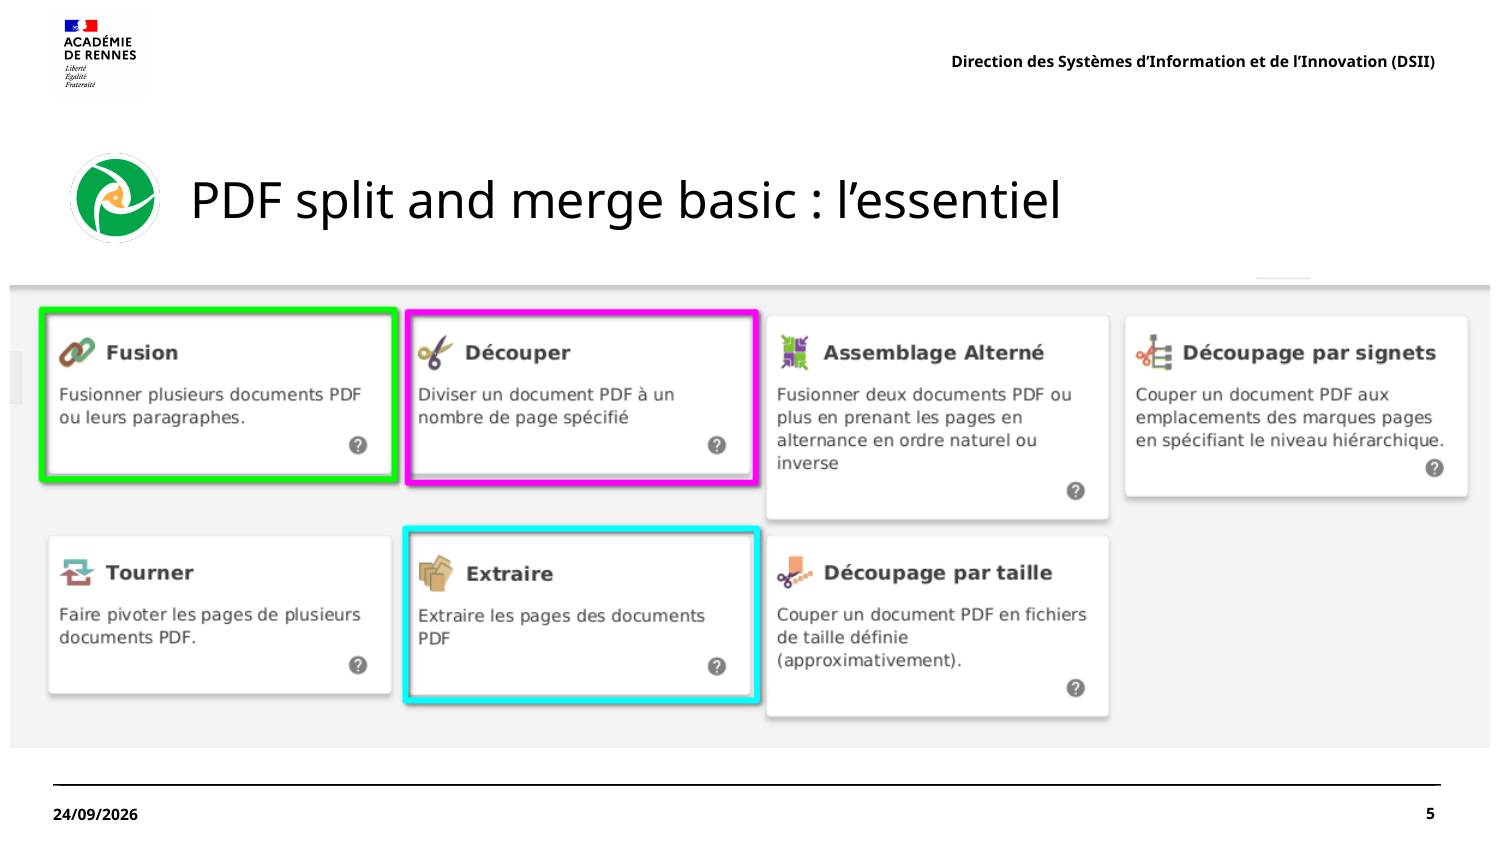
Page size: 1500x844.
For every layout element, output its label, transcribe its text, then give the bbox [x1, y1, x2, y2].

picture [70, 153, 160, 243]
picture [53, 8, 148, 99]
footer Direction des Systèmes d’Information et de l’Innovation (DSII) [470, 32, 1436, 92]
slide_number <numéro> [1213, 784, 1436, 844]
title PDF split and merge basic : l’essentiel [175, 128, 1500, 269]
slide_number 31/05/2024 [53, 787, 245, 844]
picture [9, 277, 1491, 748]
